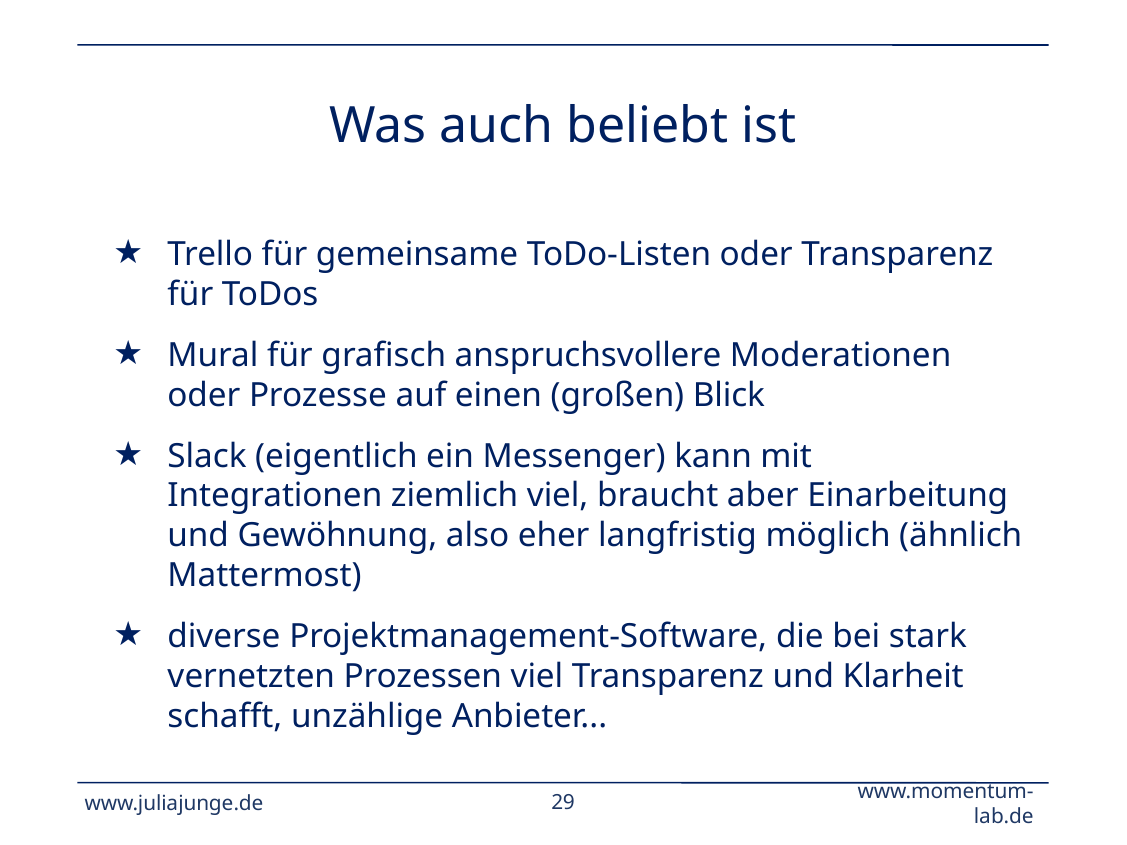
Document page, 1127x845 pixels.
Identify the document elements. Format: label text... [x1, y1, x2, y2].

title Was auch beliebt ist [77, 44, 1049, 209]
slide_number <number> [436, 780, 690, 825]
slide_number www.momentum-lab.de [795, 780, 1049, 825]
slide_number www.juliajunge.de [69, 780, 331, 825]
list Trello für gemeinsame ToDo-Listen oder Transparenz für ToDos Mural für grafisch anspruchsvollere Moderationen oder Prozesse auf einen (großen) Blick Slack (eigentlich ein Messenger) kann mit Integrationen ziemlich viel, braucht aber Einarbeitung und Gewöhnung, also eher langfristig möglich (ähnlich Mattermost) diverse Projektmanagement-Software, die bei stark vernetzten Prozessen viel Transparenz und Klarheit schafft, unzählige Anbieter... [77, 224, 1049, 761]
